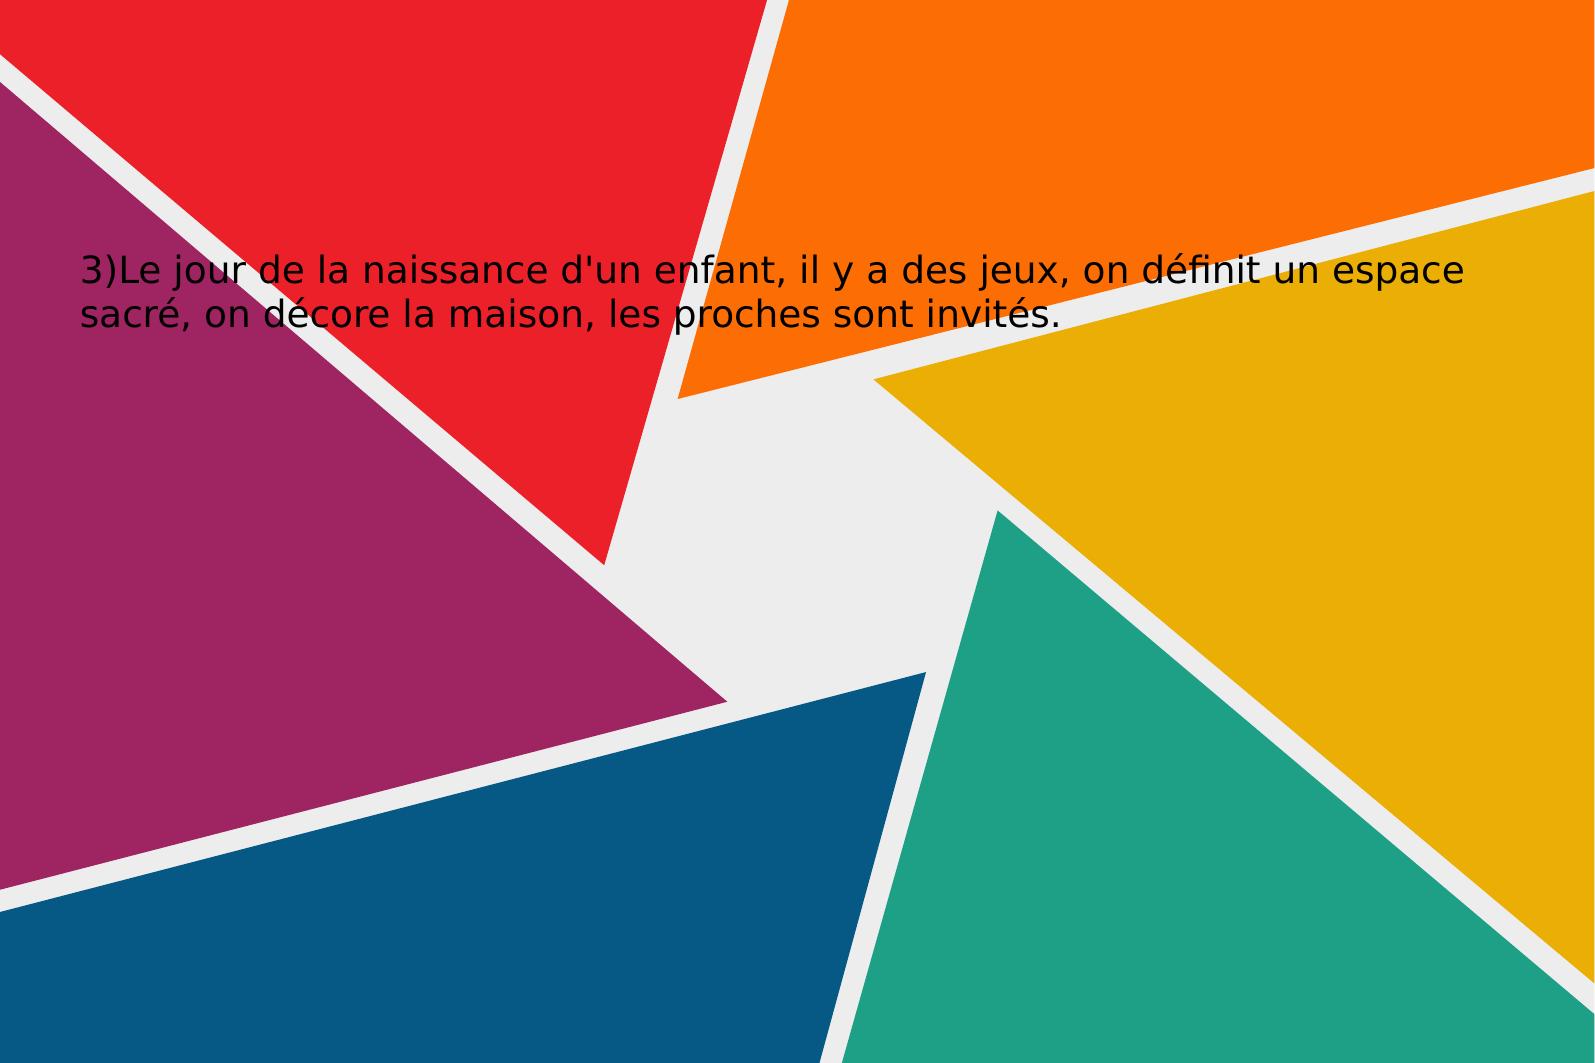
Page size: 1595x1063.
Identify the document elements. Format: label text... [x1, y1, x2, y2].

list 3)Le jour de la naissance d'un enfant, il y a des jeux, on définit un espace sacré, on décore la maison, les proches sont invités. [79, 248, 1515, 866]
